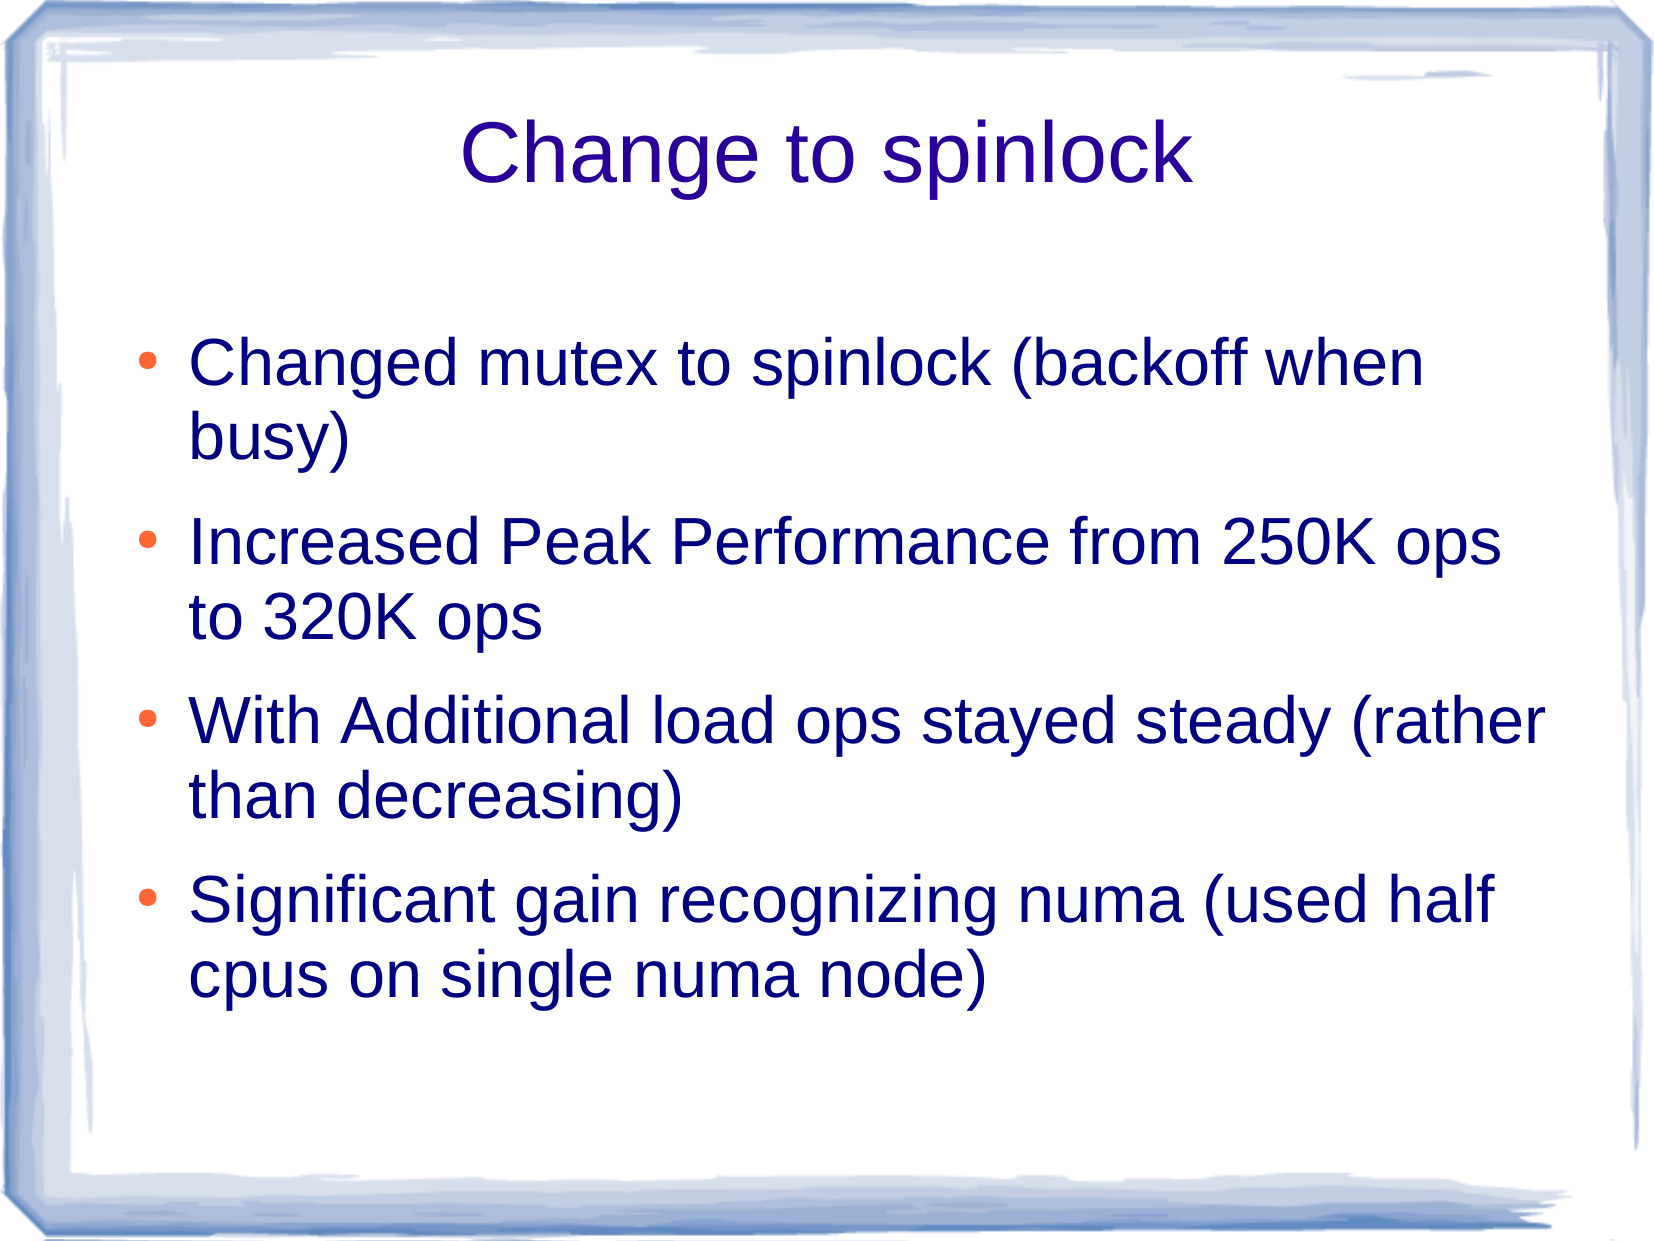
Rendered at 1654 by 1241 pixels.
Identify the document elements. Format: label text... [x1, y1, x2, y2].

picture [0, 0, 1654, 1241]
list Changed mutex to spinlock (backoff when busy) Increased Peak Performance from 250K ops to 320K ops With Additional load ops stayed steady (rather than decreasing) Significant gain recognizing numa (used half cpus on single numa node) [118, 324, 1571, 1012]
title Change to spinlock [82, 49, 1571, 257]
